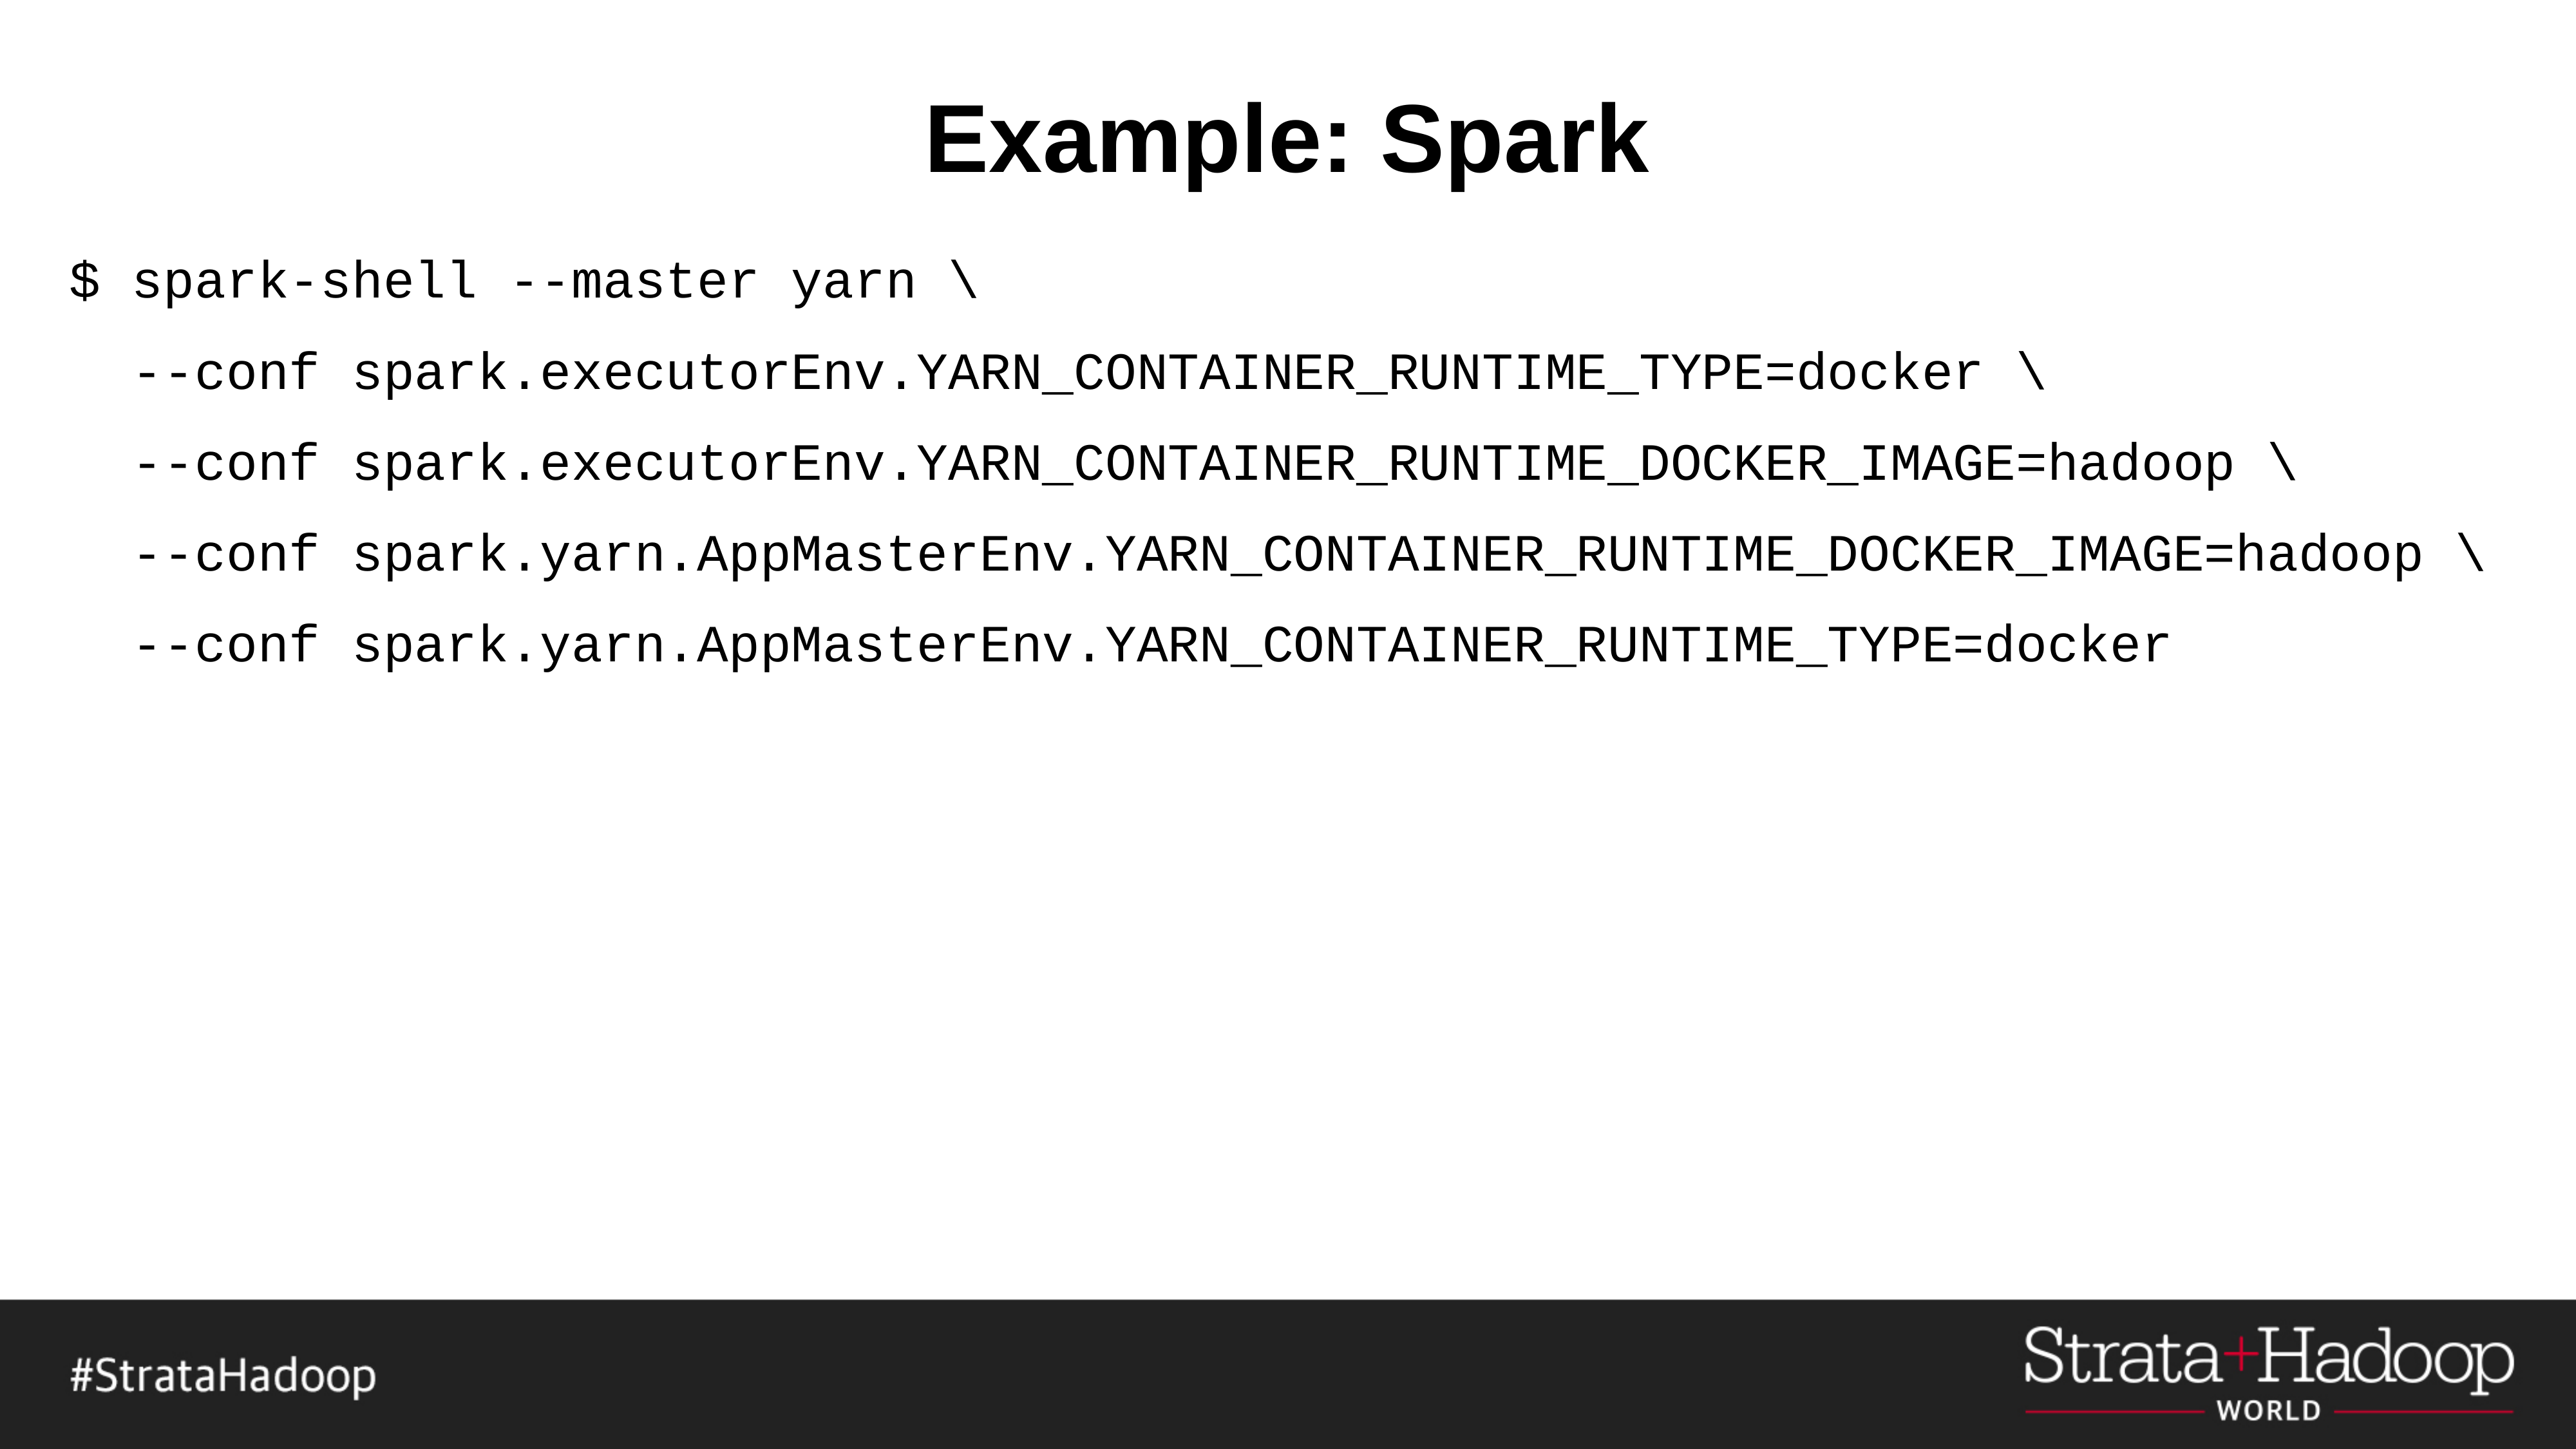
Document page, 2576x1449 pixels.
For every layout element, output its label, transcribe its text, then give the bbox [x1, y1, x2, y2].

picture [0, 0, 2576, 1449]
title Example: Spark [65, 25, 2510, 242]
list $ spark-shell --master yarn \ --conf spark.executorEnv.YARN_CONTAINER_RUNTIME_TYPE=docker \ --conf spark.executorEnv.YARN_CONTAINER_RUNTIME_DOCKER_IMAGE=hadoop \ --conf spark.yarn.AppMasterEnv.YARN_CONTAINER_RUNTIME_DOCKER_IMAGE=hadoop \ --conf spark.yarn.AppMasterEnv.YARN_CONTAINER_RUNTIME_TYPE=docker [65, 242, 2510, 1449]
